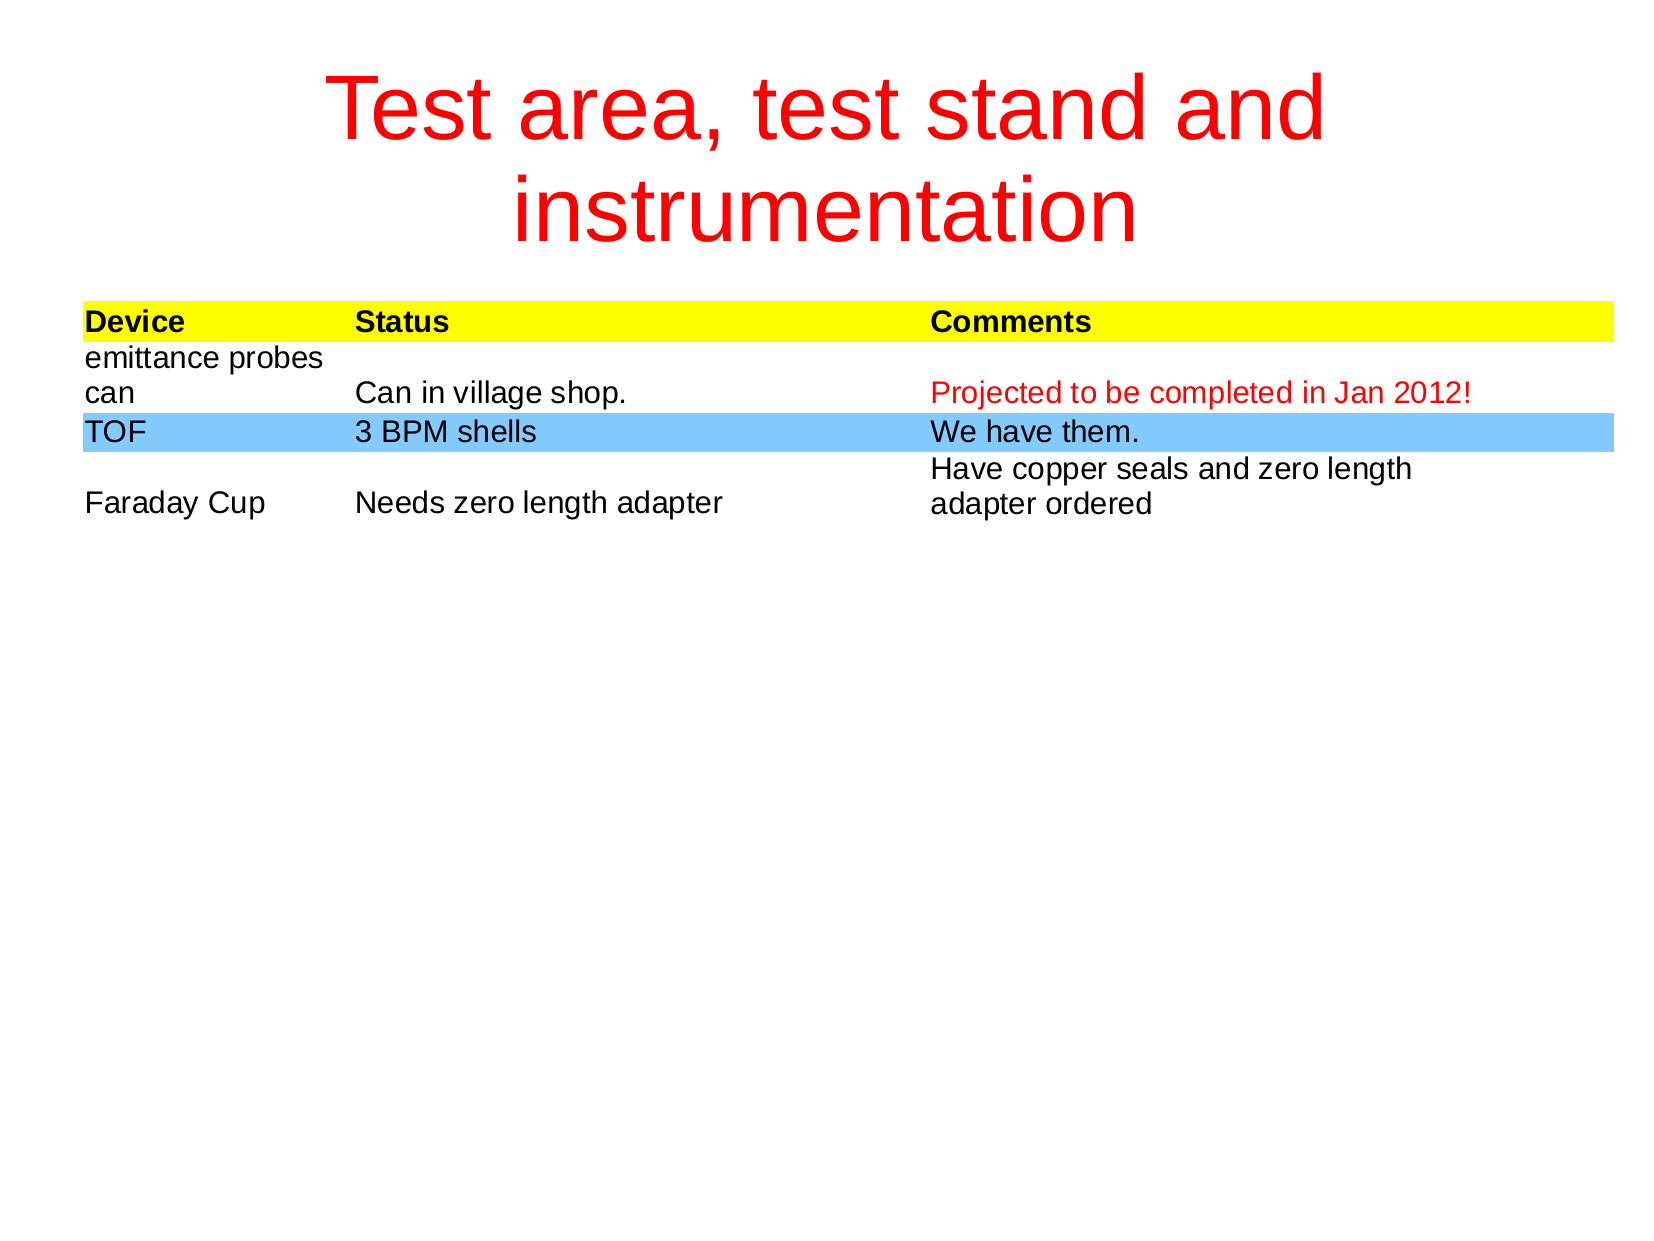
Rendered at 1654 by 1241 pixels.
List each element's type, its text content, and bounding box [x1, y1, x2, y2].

title Test area, test stand and instrumentation [82, 55, 1571, 263]
chart [82, 300, 1616, 1241]
